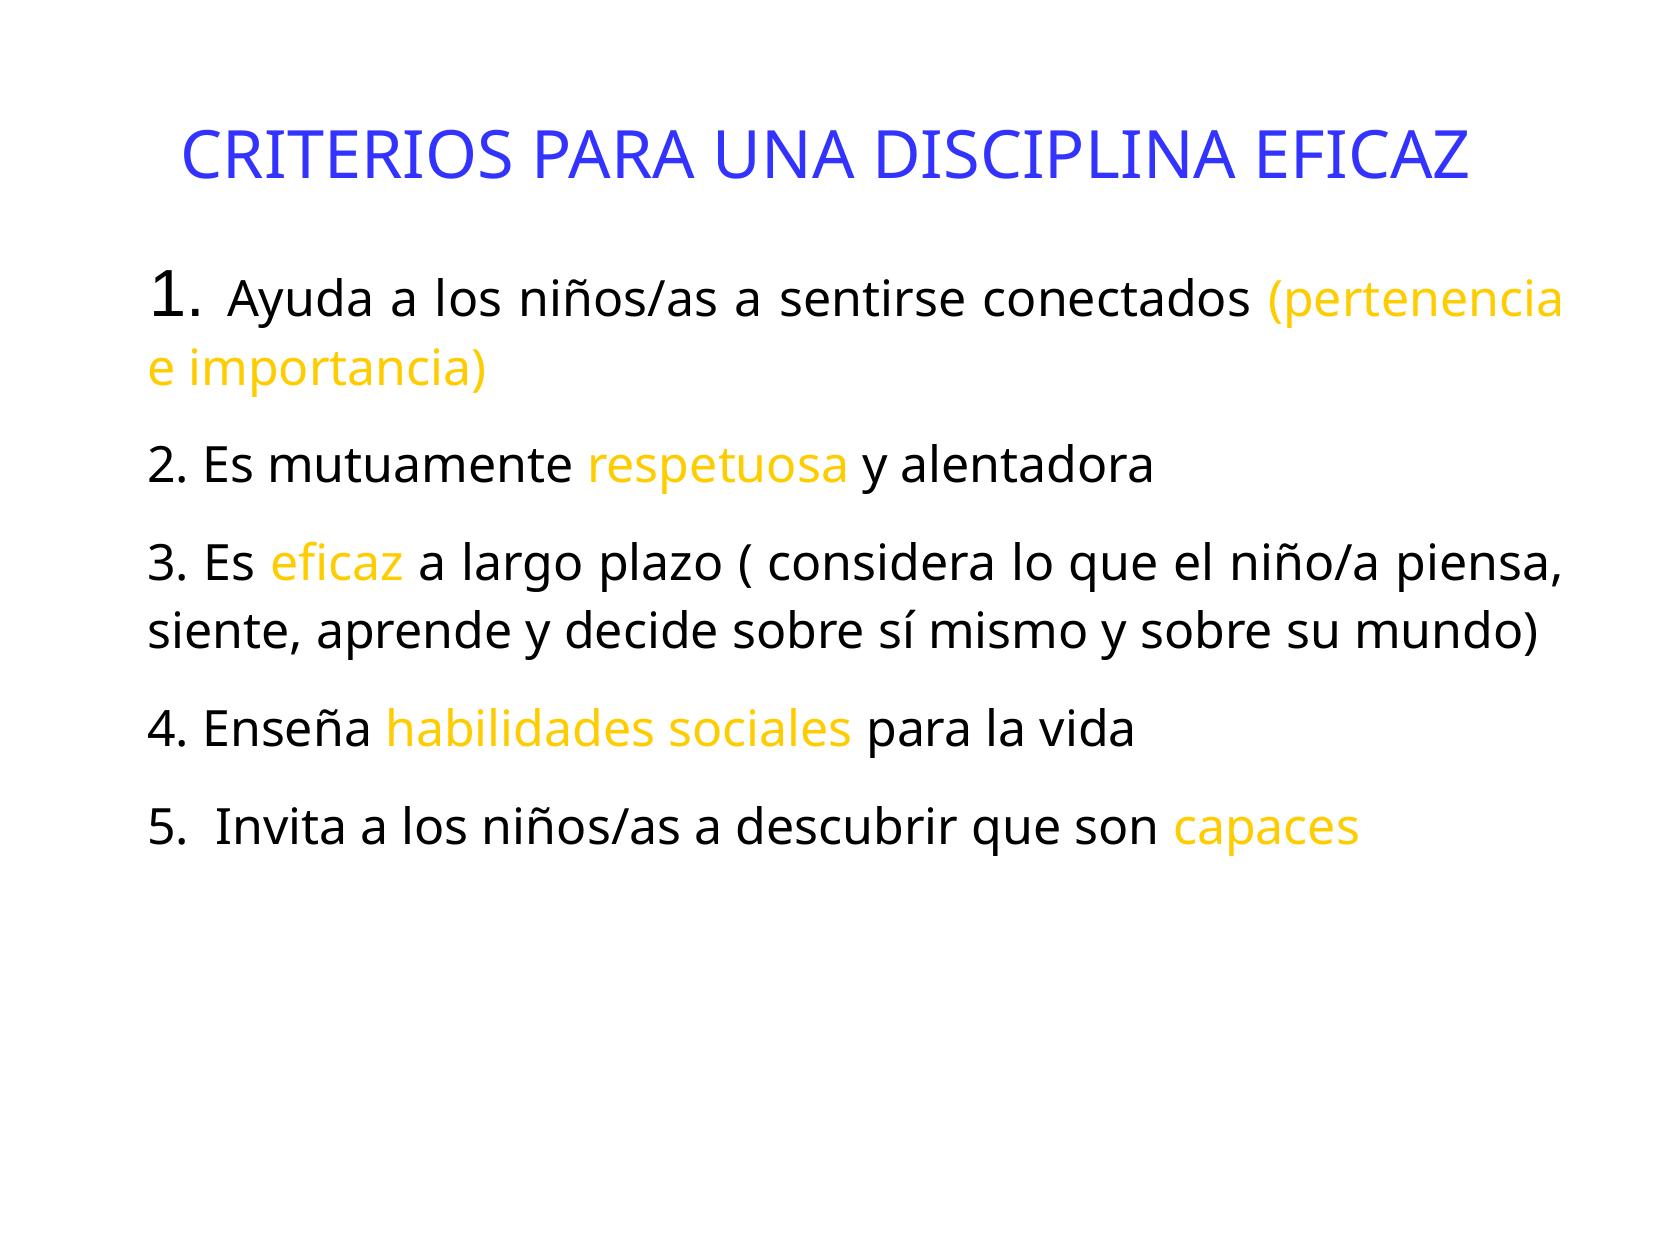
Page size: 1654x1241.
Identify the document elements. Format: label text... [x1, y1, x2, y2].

list 1. Ayuda a los niños/as a sentirse conectados (pertenencia e importancia) 2. Es mutuamente respetuosa y alentadora 3. Es eficaz a largo plazo ( considera lo que el niño/a piensa, siente, aprende y decide sobre sí mismo y sobre su mundo) 4. Enseña habilidades sociales para la vida 5. Invita a los niños/as a descubrir que son capaces [76, 256, 1565, 1075]
title CRITERIOS PARA UNA DISCIPLINA EFICAZ [82, 49, 1571, 257]
